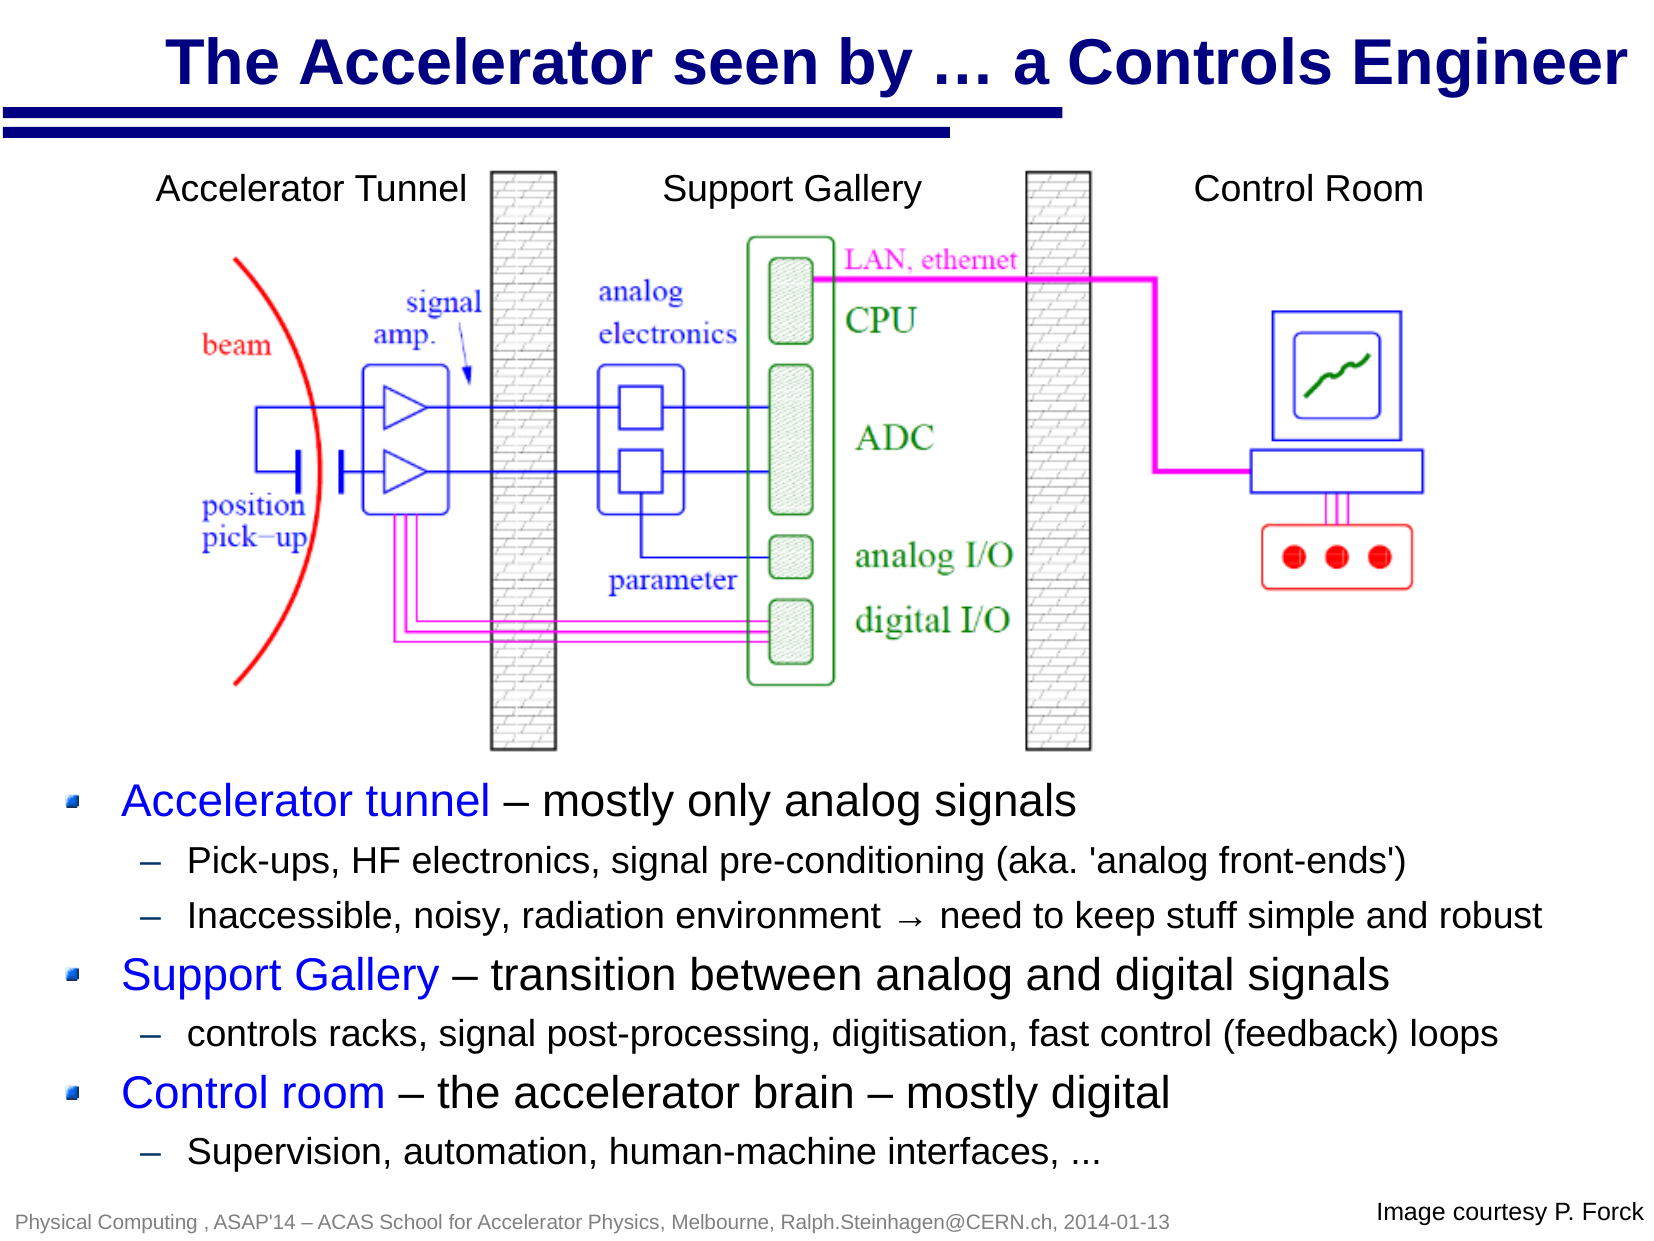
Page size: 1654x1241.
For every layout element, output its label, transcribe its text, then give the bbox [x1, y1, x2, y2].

text_box Accelerator Tunnel [140, 160, 483, 217]
text_box Image courtesy P. Forck [1361, 1190, 1654, 1234]
picture [189, 160, 1501, 755]
title The Accelerator seen by … a Controls Engineer [165, 0, 1636, 124]
text_box Support Gallery [647, 160, 937, 217]
list Accelerator tunnel – mostly only analog signals Pick-ups, HF electronics, signal pre-conditioning (aka. 'analog front-ends') Inaccessible, noisy, radiation environment → need to keep stuff simple and robust Support Gallery – transition between analog and digital signals controls racks, signal post-processing, digitisation, fast control (feedback) loops Control room – the accelerator brain – mostly digital Supervision, automation, human-machine interfaces, ... [65, 775, 1628, 1191]
text_box Control Room [1178, 160, 1440, 217]
